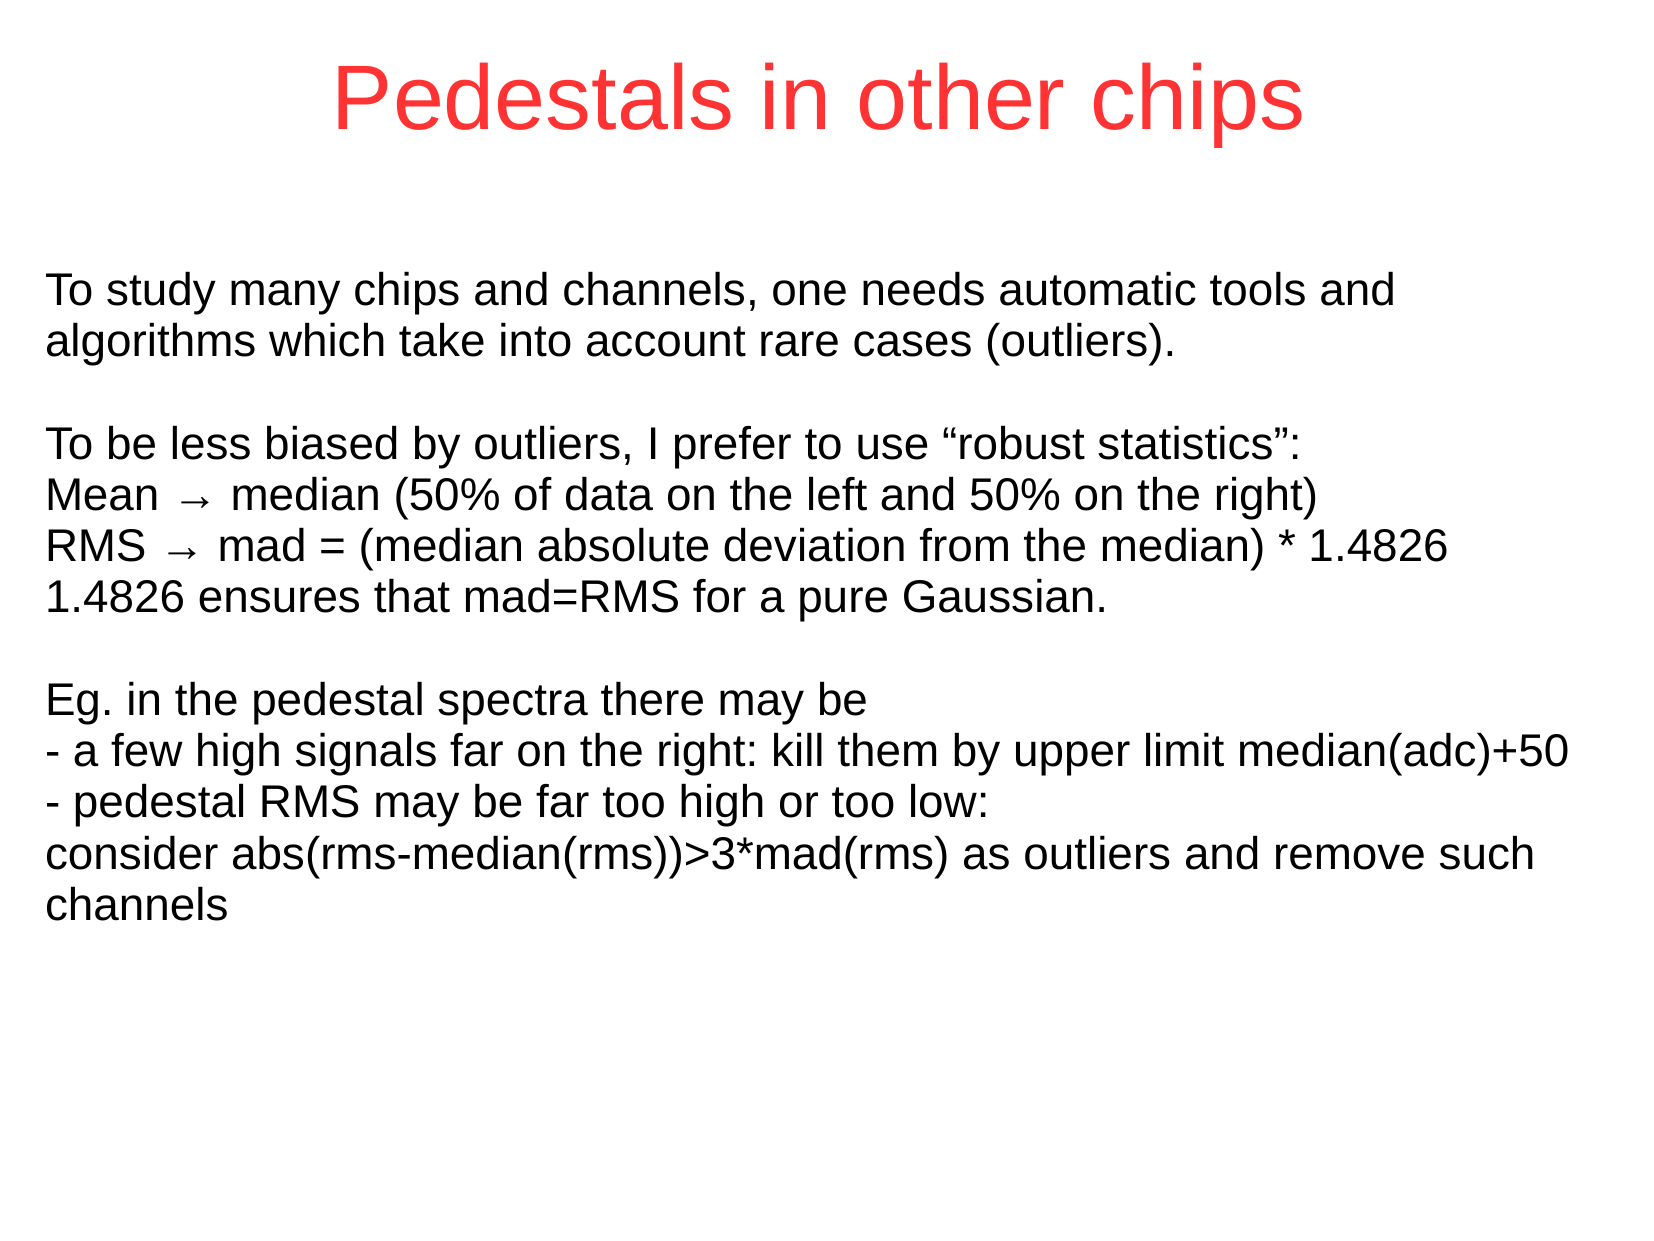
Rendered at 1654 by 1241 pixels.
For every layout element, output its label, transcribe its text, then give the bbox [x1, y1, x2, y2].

subtitle To study many chips and channels, one needs automatic tools and algorithms which take into account rare cases (outliers). To be less biased by outliers, I prefer to use “robust statistics”: Mean → median (50% of data on the left and 50% on the right) RMS → mad = (median absolute deviation from the median) * 1.4826 1.4826 ensures that mad=RMS for a pure Gaussian. Eg. in the pedestal spectra there may be - a few high signals far on the right: kill them by upper limit median(adc)+50 - pedestal RMS may be far too high or too low: consider abs(rms-median(rms))>3*mad(rms) as outliers and remove such channels [45, 263, 1621, 1033]
title Pedestals in other chips [75, 15, 1564, 181]
